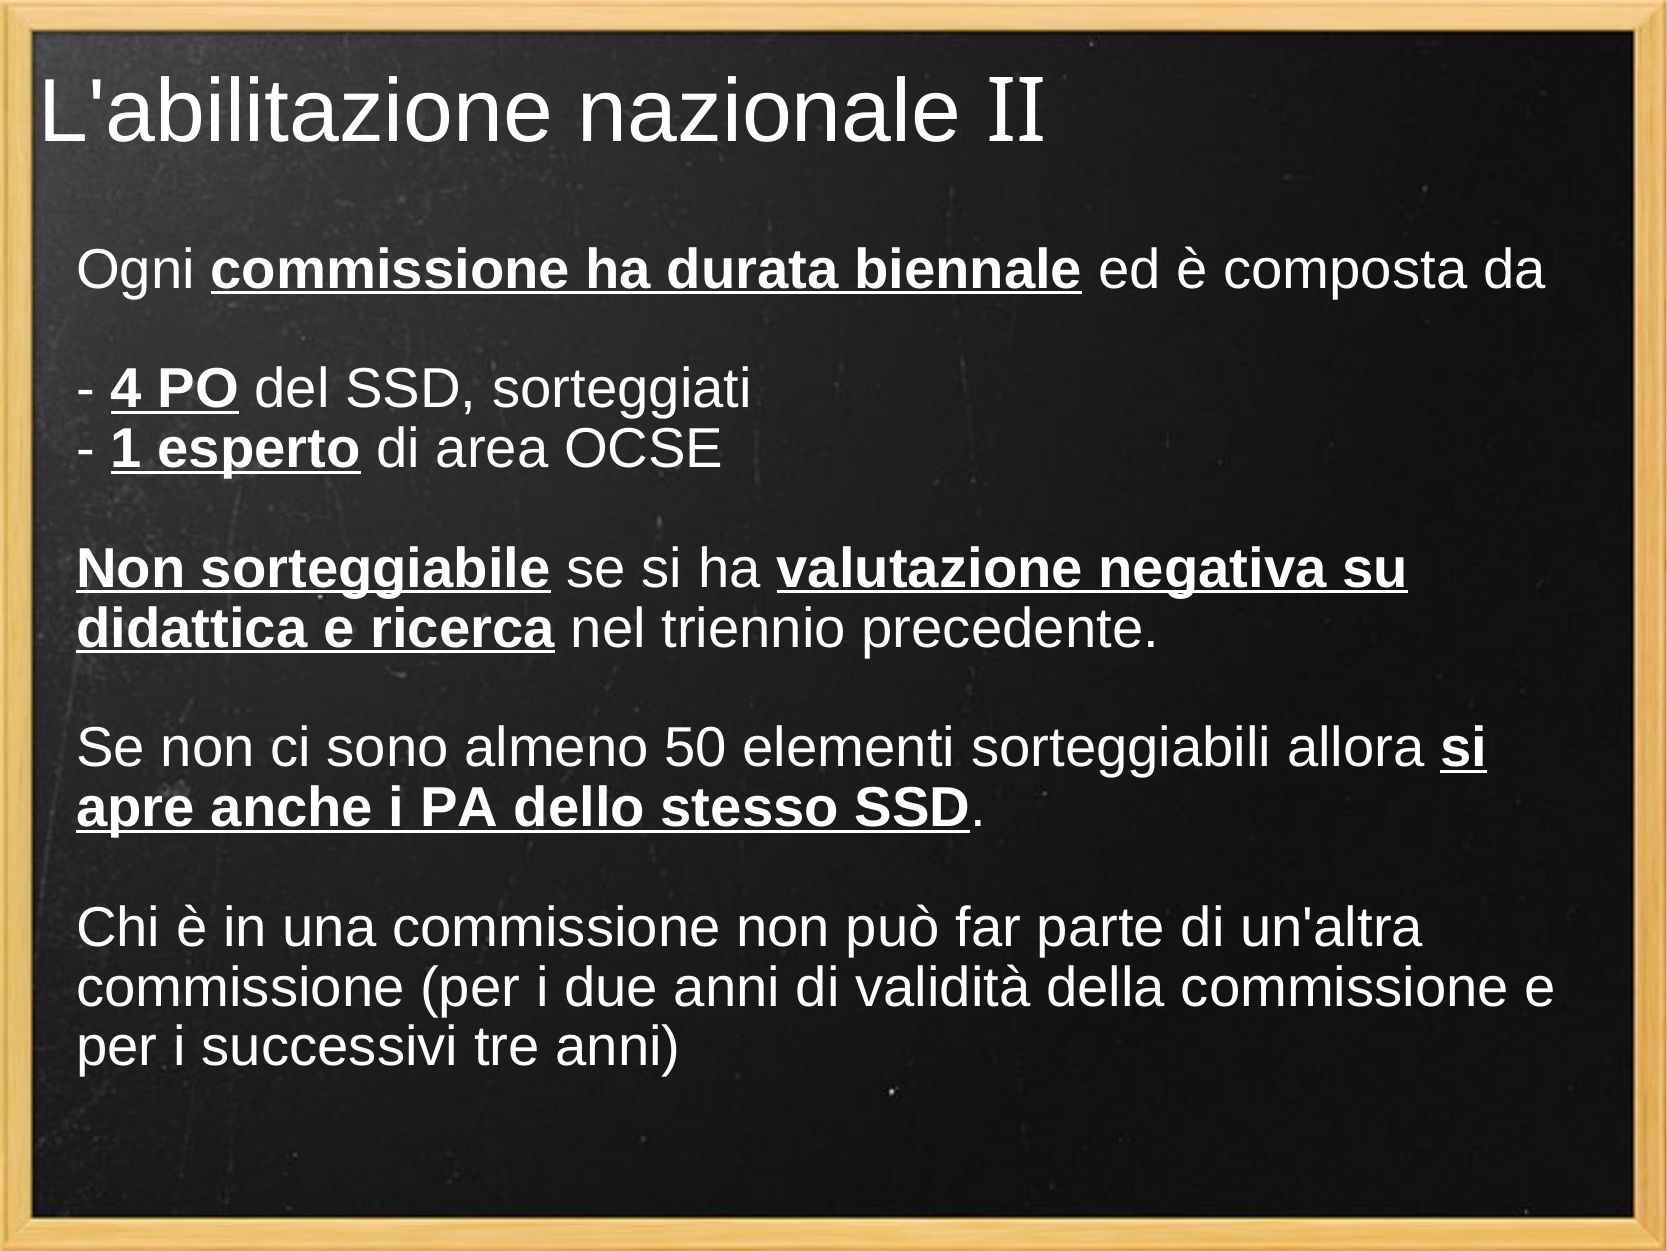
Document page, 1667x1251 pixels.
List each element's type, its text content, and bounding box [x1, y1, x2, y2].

picture [0, 0, 1667, 1251]
list Ogni commissione ha durata biennale ed è composta da - 4 PO del SSD, sorteggiati - 1 esperto di area OCSE Non sorteggiabile se si ha valutazione negativa su didattica e ricerca nel triennio precedente. Se non ci sono almeno 50 elementi sorteggiabili allora si apre anche i PA dello stesso SSD. Chi è in una commissione non può far parte di un'altra commissione (per i due anni di validità della commissione e per i successivi tre anni) [61, 232, 1627, 1251]
title L'abilitazione nazionale II [39, 48, 1625, 276]
